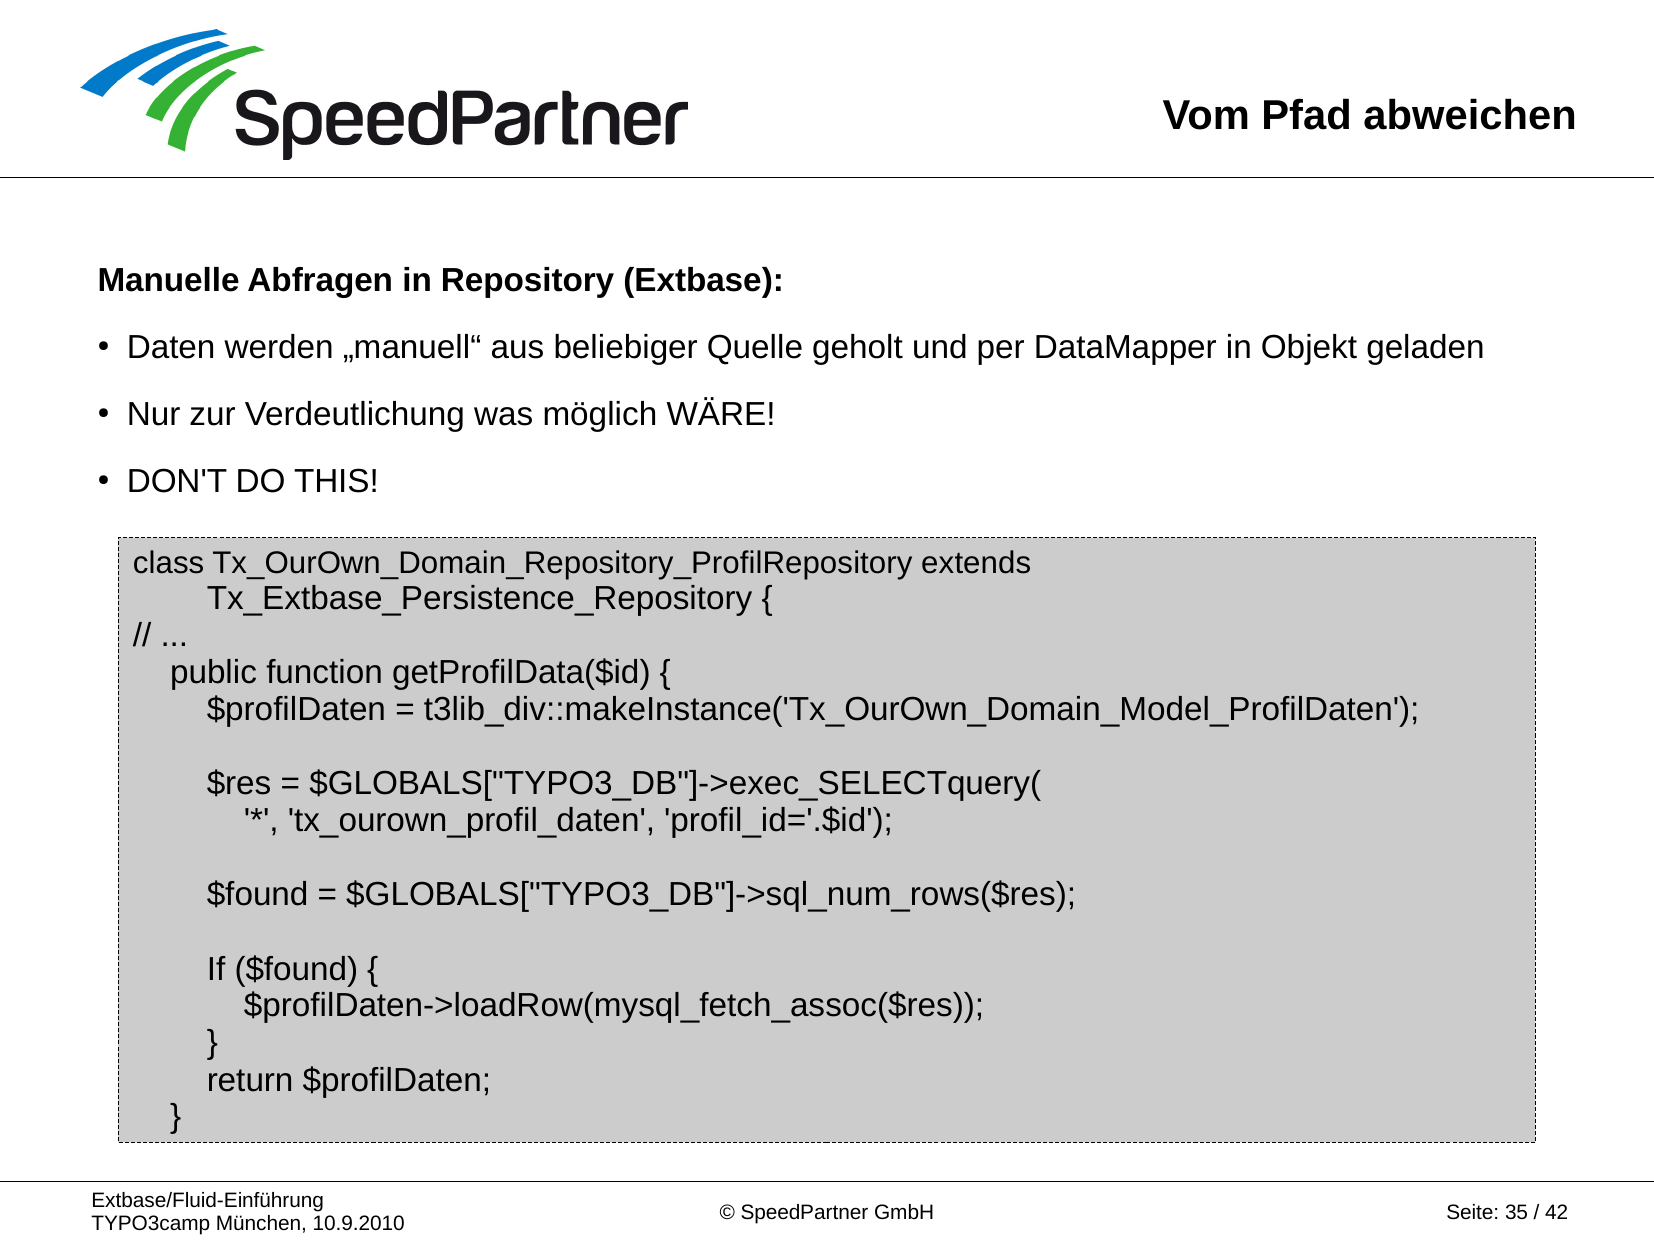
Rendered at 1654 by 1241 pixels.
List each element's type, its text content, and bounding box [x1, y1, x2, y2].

text_box Manuelle Abfragen in Repository (Extbase): Daten werden „manuell“ aus beliebiger Quelle geholt und per DataMapper in Objekt geladen Nur zur Verdeutlichung was möglich WÄRE! DON'T DO THIS! [82, 253, 1565, 1151]
title Vom Pfad abweichen [590, 70, 1577, 160]
picture [80, 29, 688, 160]
text_box class Tx_OurOwn_Domain_Repository_ProfilRepository extends Tx_Extbase_Persistence_Repository { // ... public function getProfilData($id) { $profilDaten = t3lib_div::makeInstance('Tx_OurOwn_Domain_Model_ProfilDaten'); $res = $GLOBALS["TYPO3_DB"]->exec_SELECTquery( '*', 'tx_ourown_profil_daten', 'profil_id='.$id'); $found = $GLOBALS["TYPO3_DB"]->sql_num_rows($res); If ($found) { $profilDaten->loadRow(mysql_fetch_assoc($res)); } return $profilDaten; } [118, 537, 1536, 1143]
